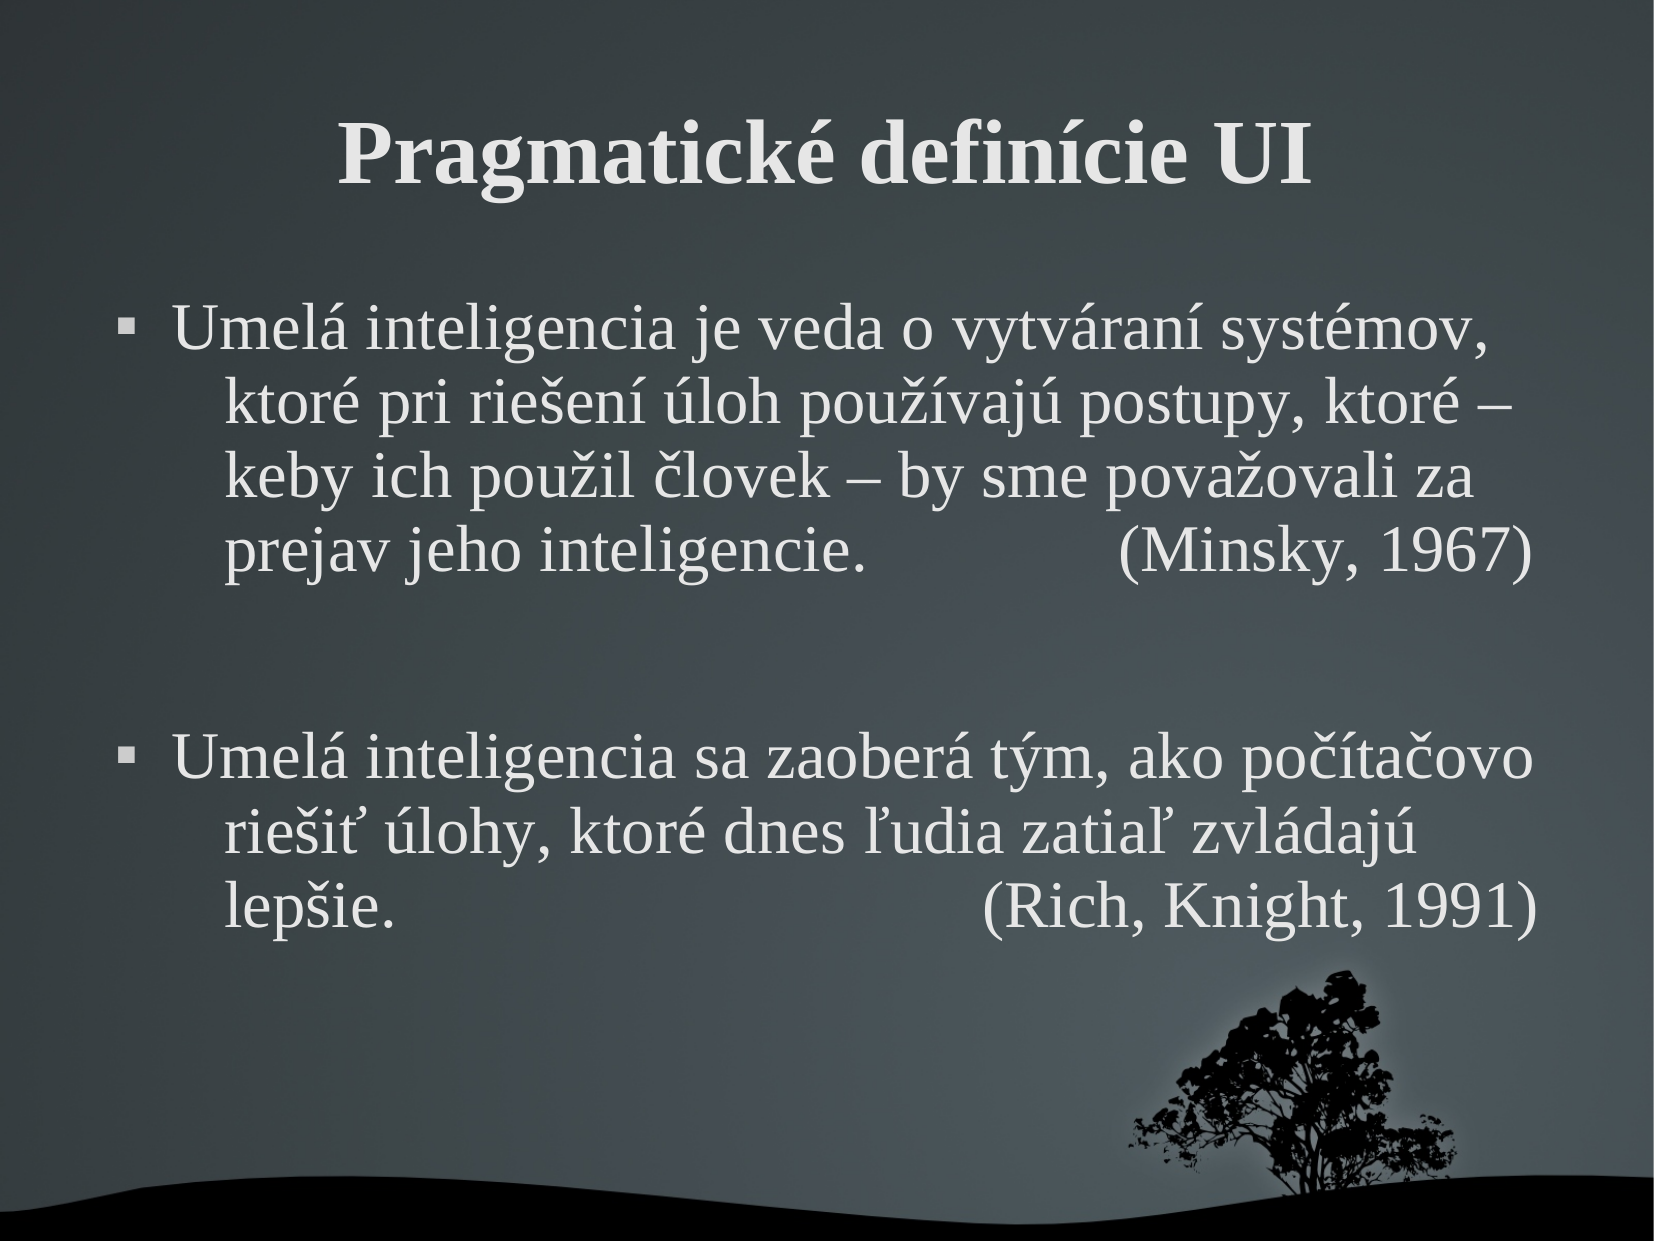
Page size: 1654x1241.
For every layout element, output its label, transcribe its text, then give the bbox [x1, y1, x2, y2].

picture [0, 0, 1654, 1241]
title Pragmatické definície UI [82, 49, 1571, 257]
list Umelá inteligencia je veda o vytváraní systémov, ktoré pri riešení úloh používajú postupy, ktoré – keby ich použil človek – by sme považovali za prejav jeho inteligencie. (Minsky, 1967) Umelá inteligencia sa zaoberá tým, ako počítačovo riešiť úlohy, ktoré dnes ľudia zatiaľ zvládajú lepšie. (Rich, Knight, 1991) [82, 290, 1571, 1094]
